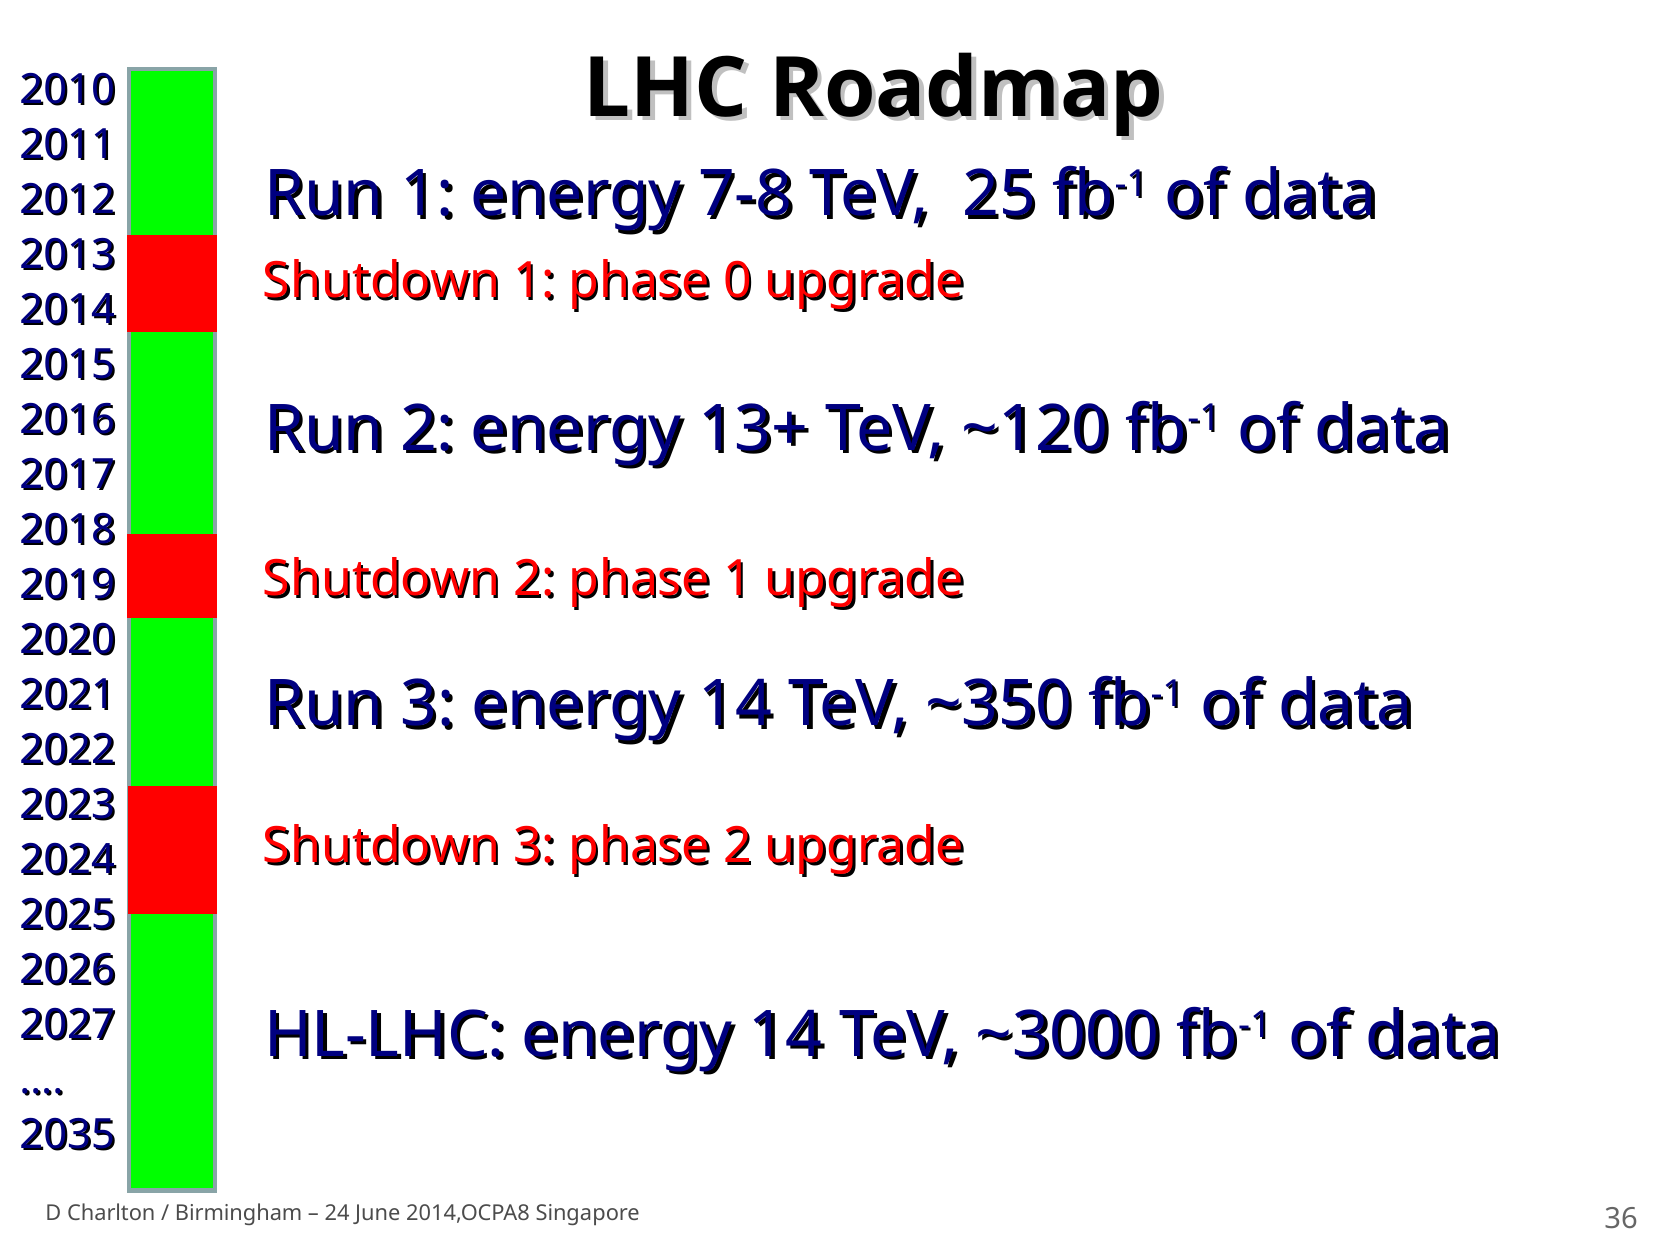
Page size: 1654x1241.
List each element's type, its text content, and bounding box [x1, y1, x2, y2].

text_box HL-LHC: energy 14 TeV, ~3000 fb-1 of data [249, 992, 1654, 1070]
text_box Run 1: energy 7-8 TeV, 25 fb-1 of data [249, 151, 1654, 229]
text_box Shutdown 1: phase 0 upgrade [248, 247, 1535, 309]
text_box Run 2: energy 13+ TeV, ~120 fb-1 of data [249, 385, 1654, 464]
title LHC Roadmap [151, 0, 1597, 166]
text_box Shutdown 2: phase 1 upgrade [248, 545, 1535, 606]
text_box Shutdown 3: phase 2 upgrade [248, 812, 1535, 874]
text_box Run 3: energy 14 TeV, ~350 fb-1 of data [249, 661, 1414, 739]
text_box 2010 2011 2012 2013 2014 2015 2016 2017 2018 2019 2020 2021 2022 2023 2024 2025 2026 2027 …. 2035 [4, 56, 116, 1157]
text_box [128, 68, 216, 1191]
